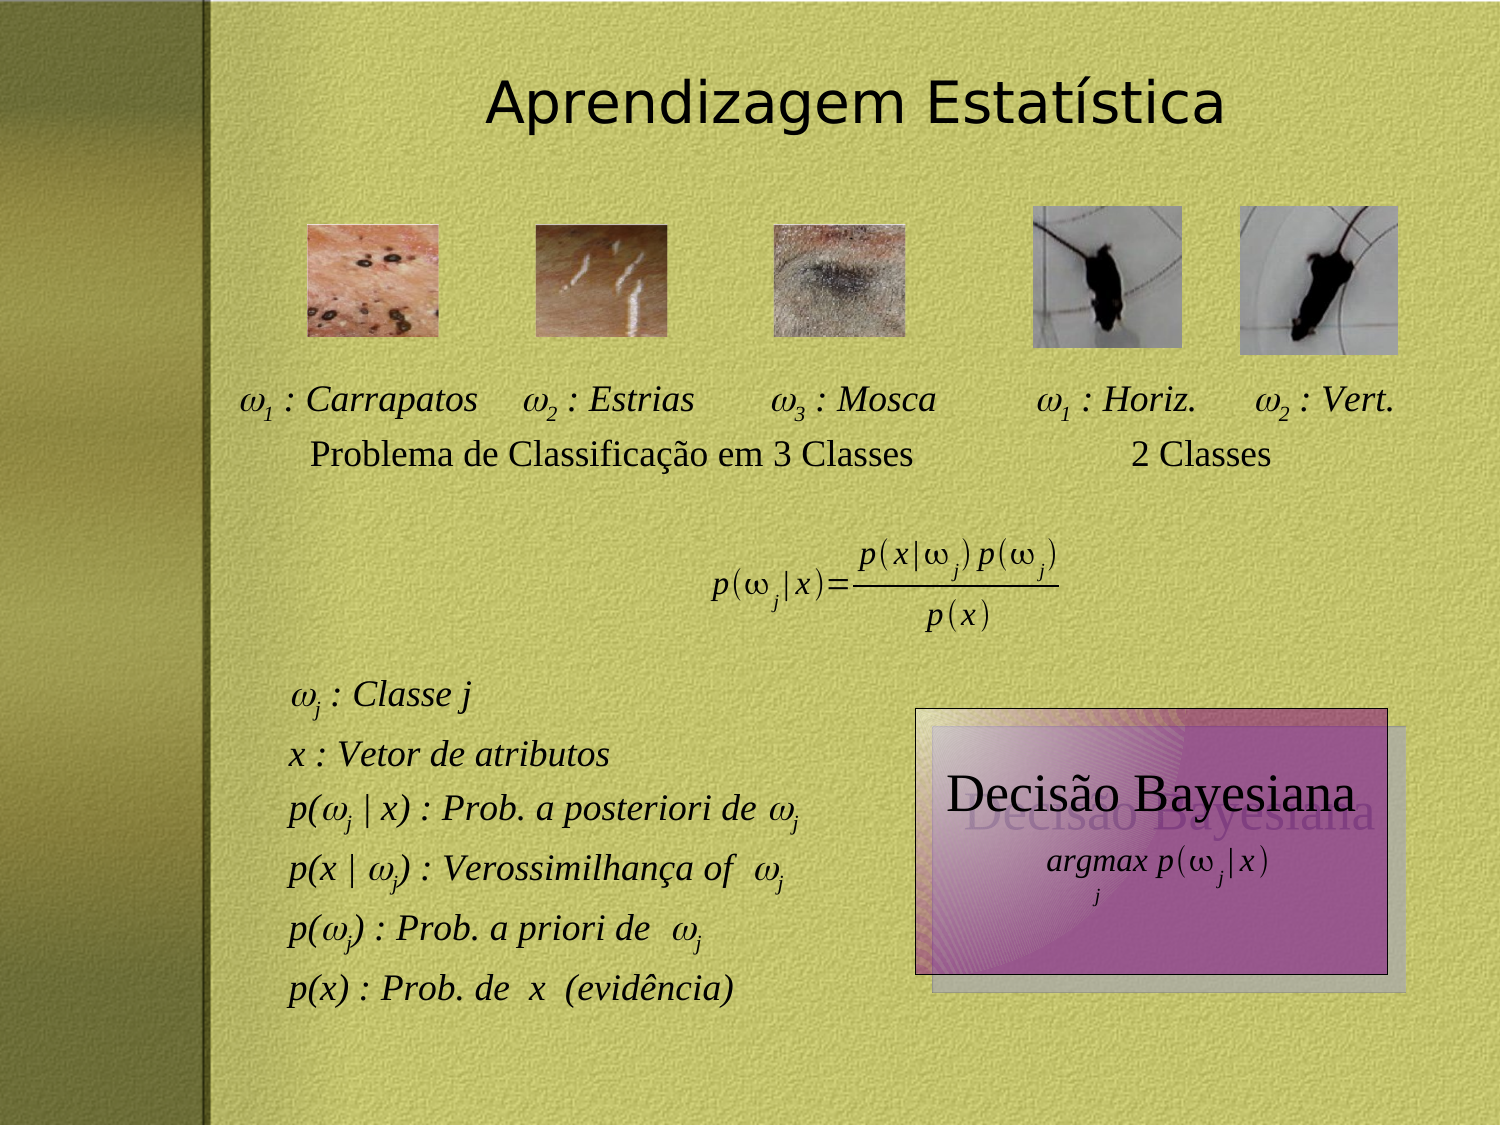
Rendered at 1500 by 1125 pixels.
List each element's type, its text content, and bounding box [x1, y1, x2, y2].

text_box 1 : Horiz. [944, 370, 1163, 467]
chart [1038, 834, 1276, 910]
text_box j : Classe j x : Vetor de atributos p(j | x) : Prob. a posteriori de j p(x | j) : Verossimilhança of j p(j) : Prob. a priori de j p(x) : Prob. de x (evidência) [199, 666, 869, 1080]
text_box 1 : Carrapatos [147, 370, 431, 467]
text_box 2 : Estrias [431, 370, 679, 425]
text_box Decisão Bayesiana [915, 708, 1388, 975]
chart [701, 527, 1067, 635]
text_box Problema de Classificação em 3 Classes [295, 425, 931, 493]
title Aprendizagem Estatística [206, 9, 1500, 198]
picture [0, 0, 1500, 1125]
text_box 2 Classes [1116, 425, 1287, 493]
text_box 3 : Mosca [679, 370, 944, 467]
text_box 2 : Vert. [1163, 370, 1489, 467]
